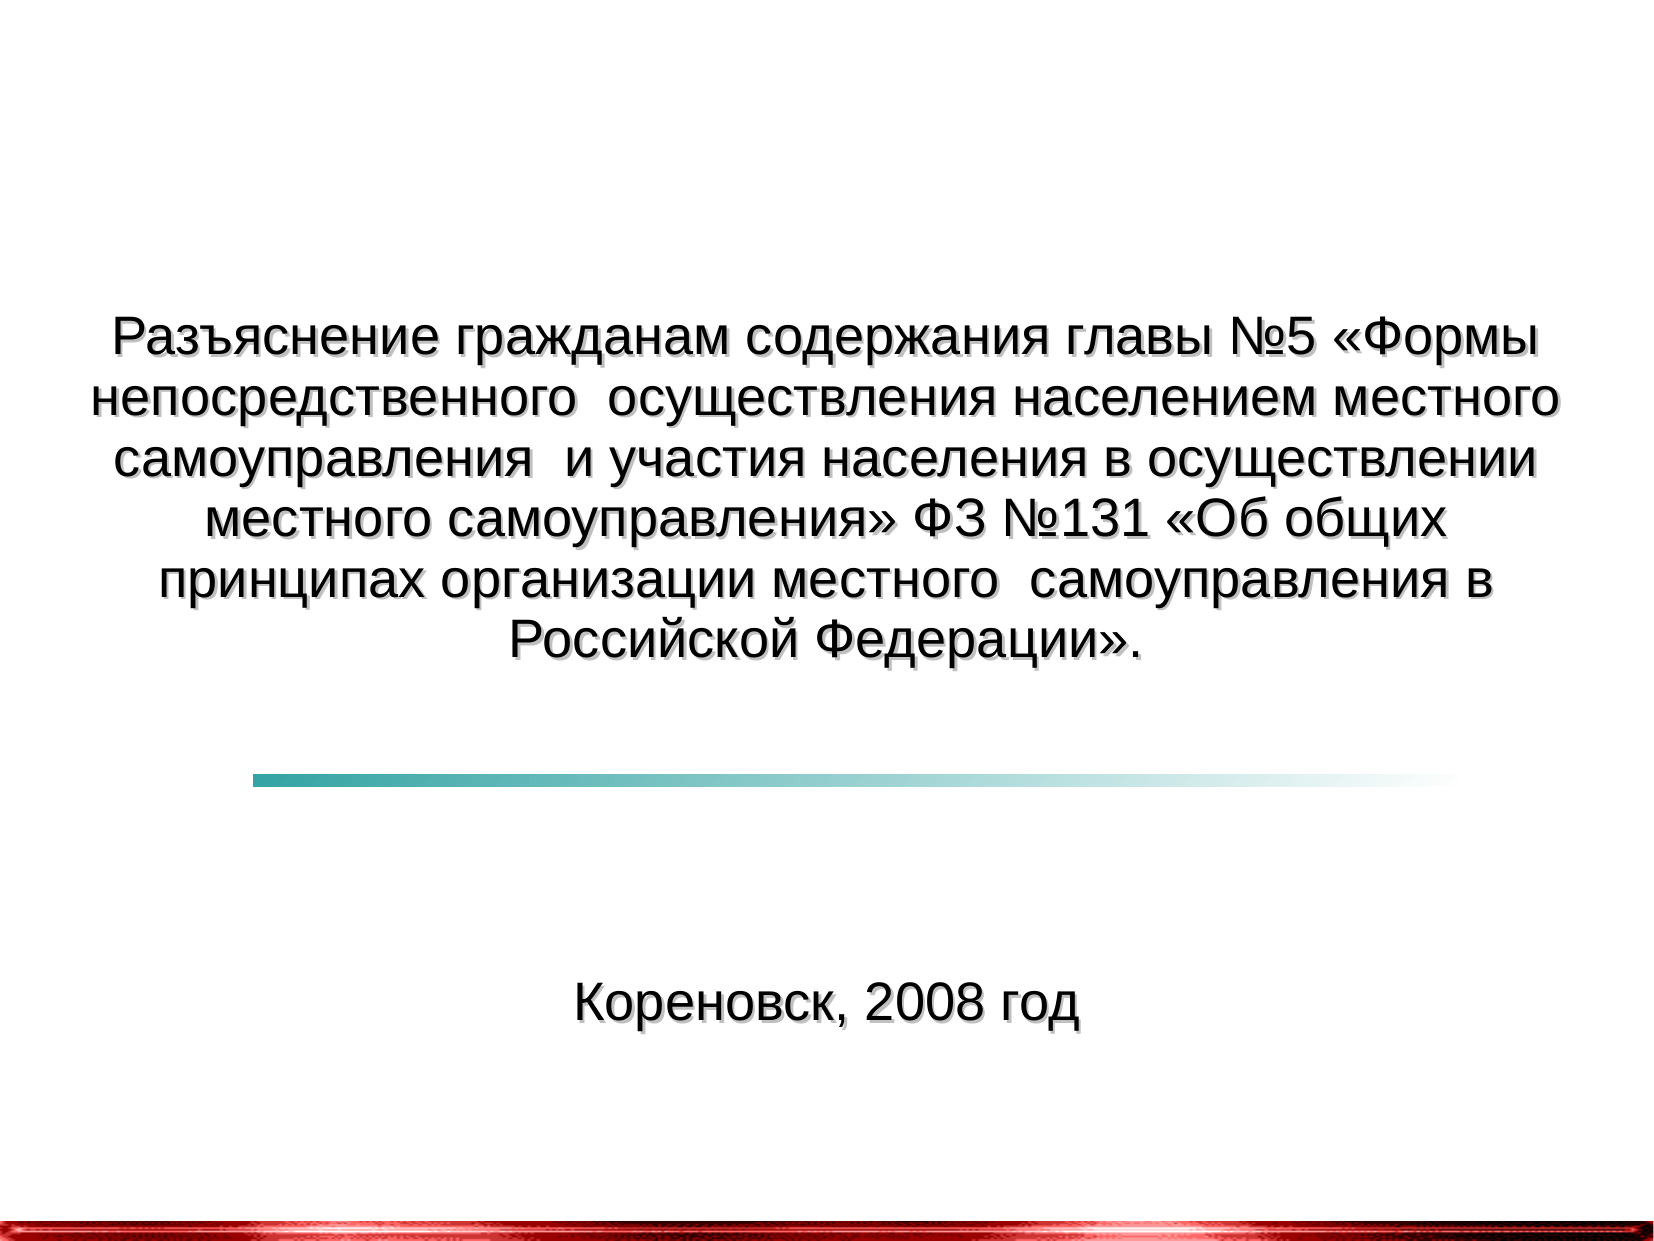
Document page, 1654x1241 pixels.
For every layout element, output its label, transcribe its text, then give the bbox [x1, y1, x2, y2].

picture [0, 1221, 1654, 1241]
subtitle Разъяснение гражданам содержания главы №5 «Формы непосредственного осуществления населением местного самоуправления и участия населения в осуществлении местного самоуправления» ФЗ №131 «Об общих принципах организации местного самоуправления в Российской Федерации». Кореновск, 2008 год [82, 297, 1571, 1102]
text_box [253, 774, 1459, 787]
